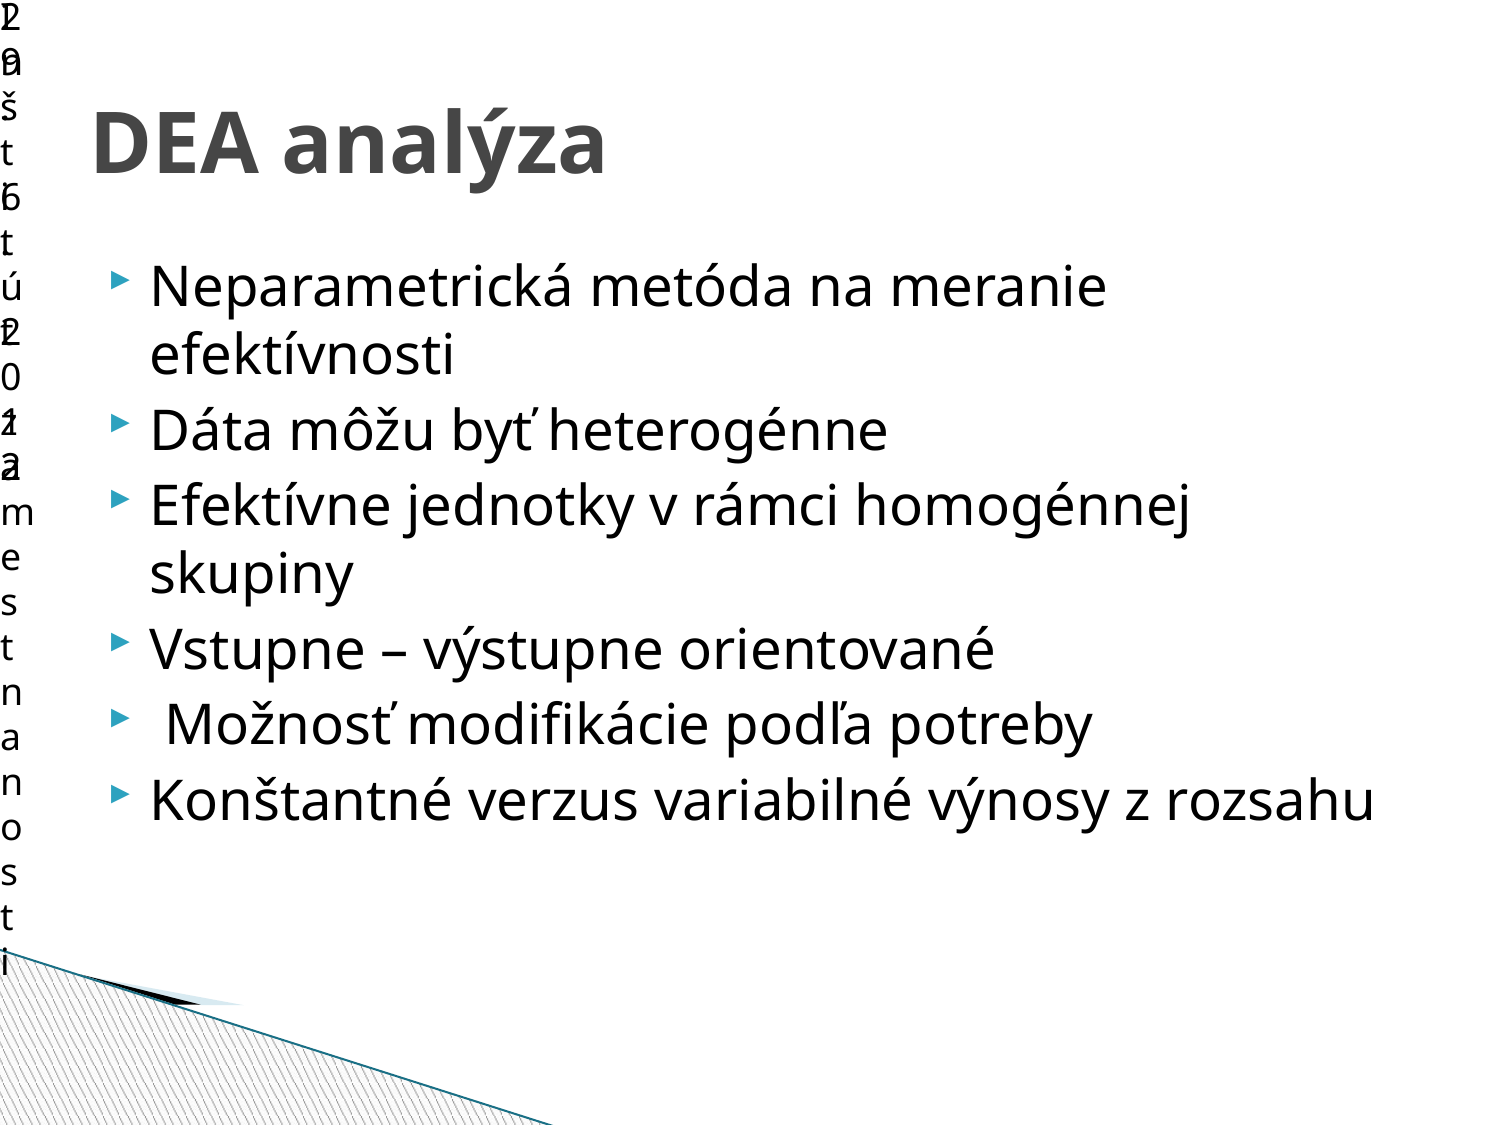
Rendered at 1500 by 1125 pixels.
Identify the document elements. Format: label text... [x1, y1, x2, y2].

title DEA analýza [75, 45, 1425, 233]
list Neparametrická metóda na meranie efektívnosti Dáta môžu byť heterogénne Efektívne jednotky v rámci homogénnej skupiny Vstupne – výstupne orientované Možnosť modifikácie podľa potreby Konštantné verzus variabilné výnosy z rozsahu [75, 243, 1425, 986]
picture [0, 952, 543, 1125]
